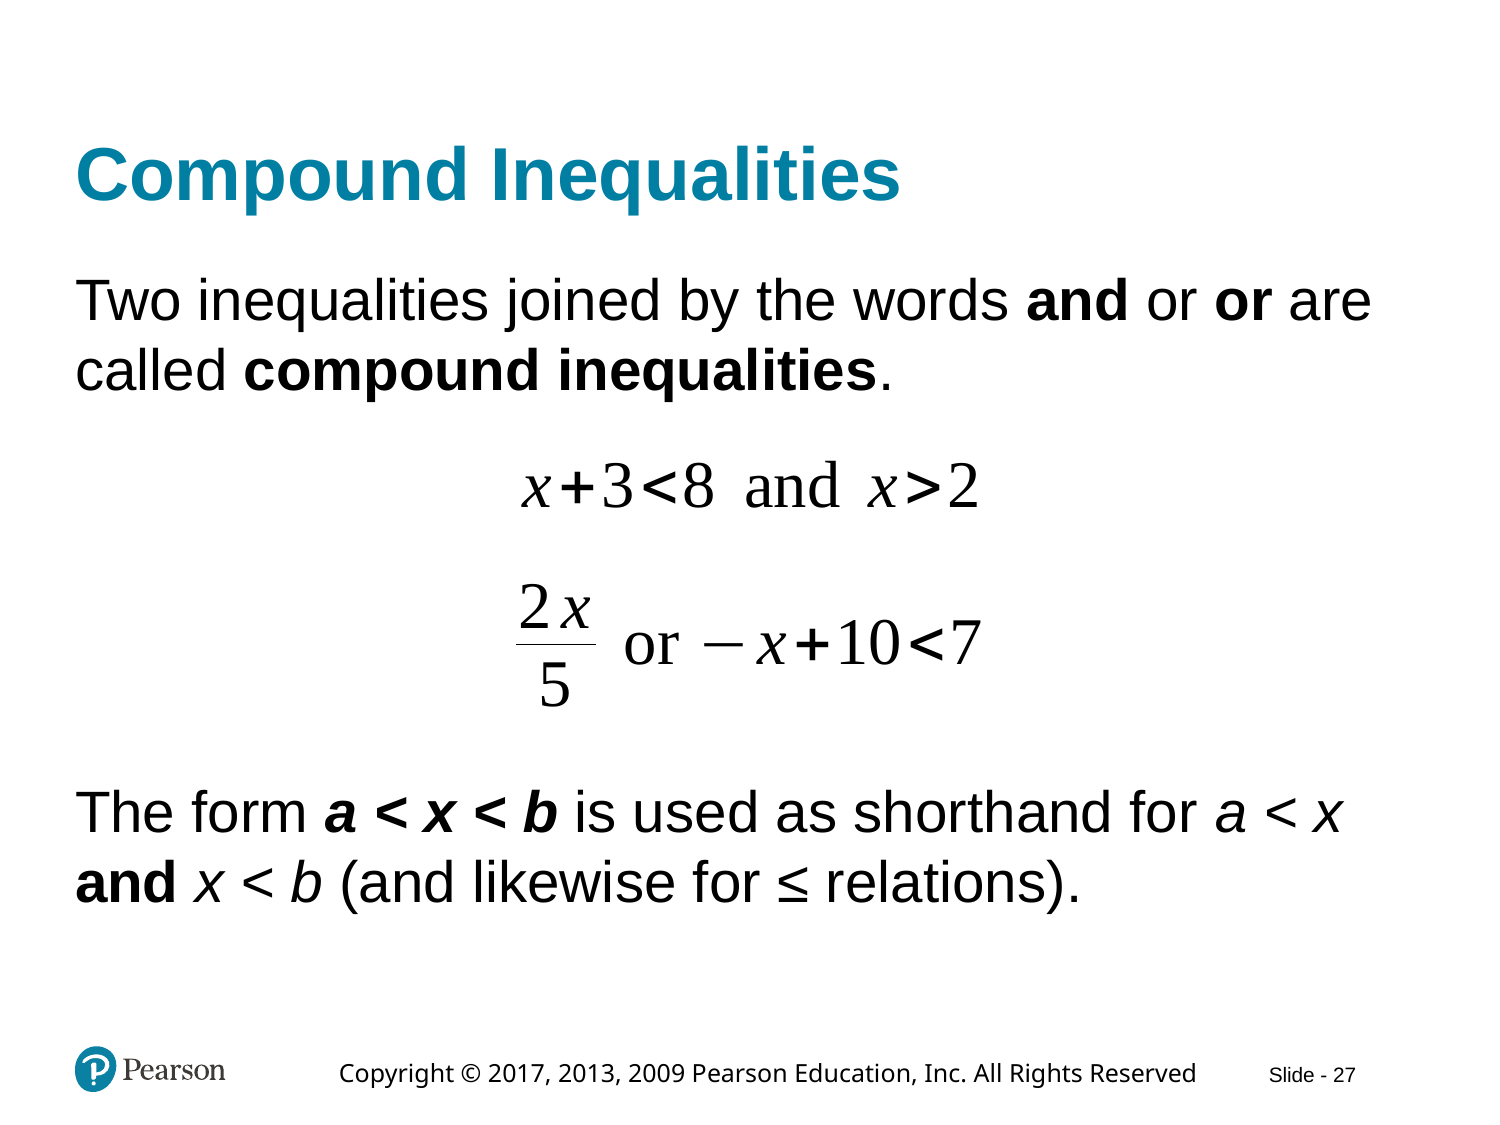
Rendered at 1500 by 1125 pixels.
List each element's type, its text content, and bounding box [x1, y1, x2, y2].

list The form a < x < b is used as shorthand for a < x and x < b (and likewise for ≤ relations). [75, 773, 1425, 930]
chart [518, 448, 982, 523]
title Compound Inequalities [75, 35, 1425, 216]
chart [514, 568, 986, 721]
list Two inequalities joined by the words and or or are called compound inequalities. [75, 262, 1425, 413]
